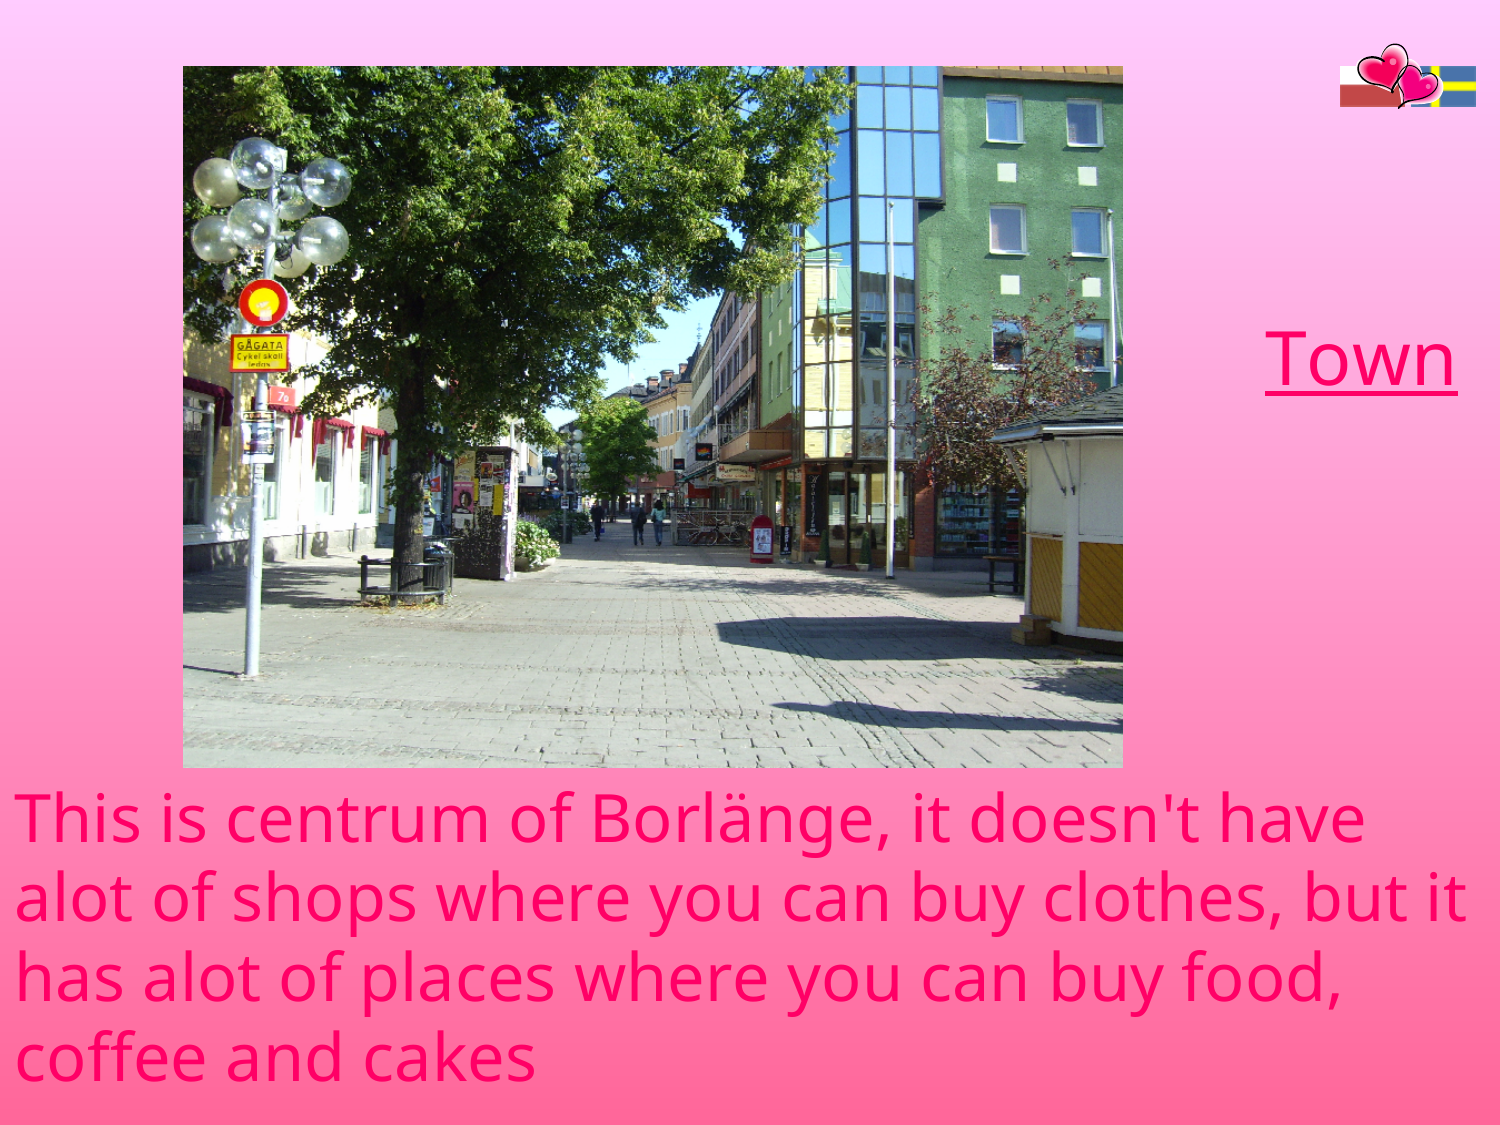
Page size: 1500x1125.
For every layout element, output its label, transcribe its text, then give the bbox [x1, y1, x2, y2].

picture [1340, 42, 1476, 110]
text_box This is centrum of Borlänge, it doesn't have alot of shops where you can buy clothes, but it has alot of places where you can buy food, coffee and cakes [0, 767, 1500, 1103]
text_box Town [1250, 302, 1473, 409]
picture [183, 66, 1123, 768]
